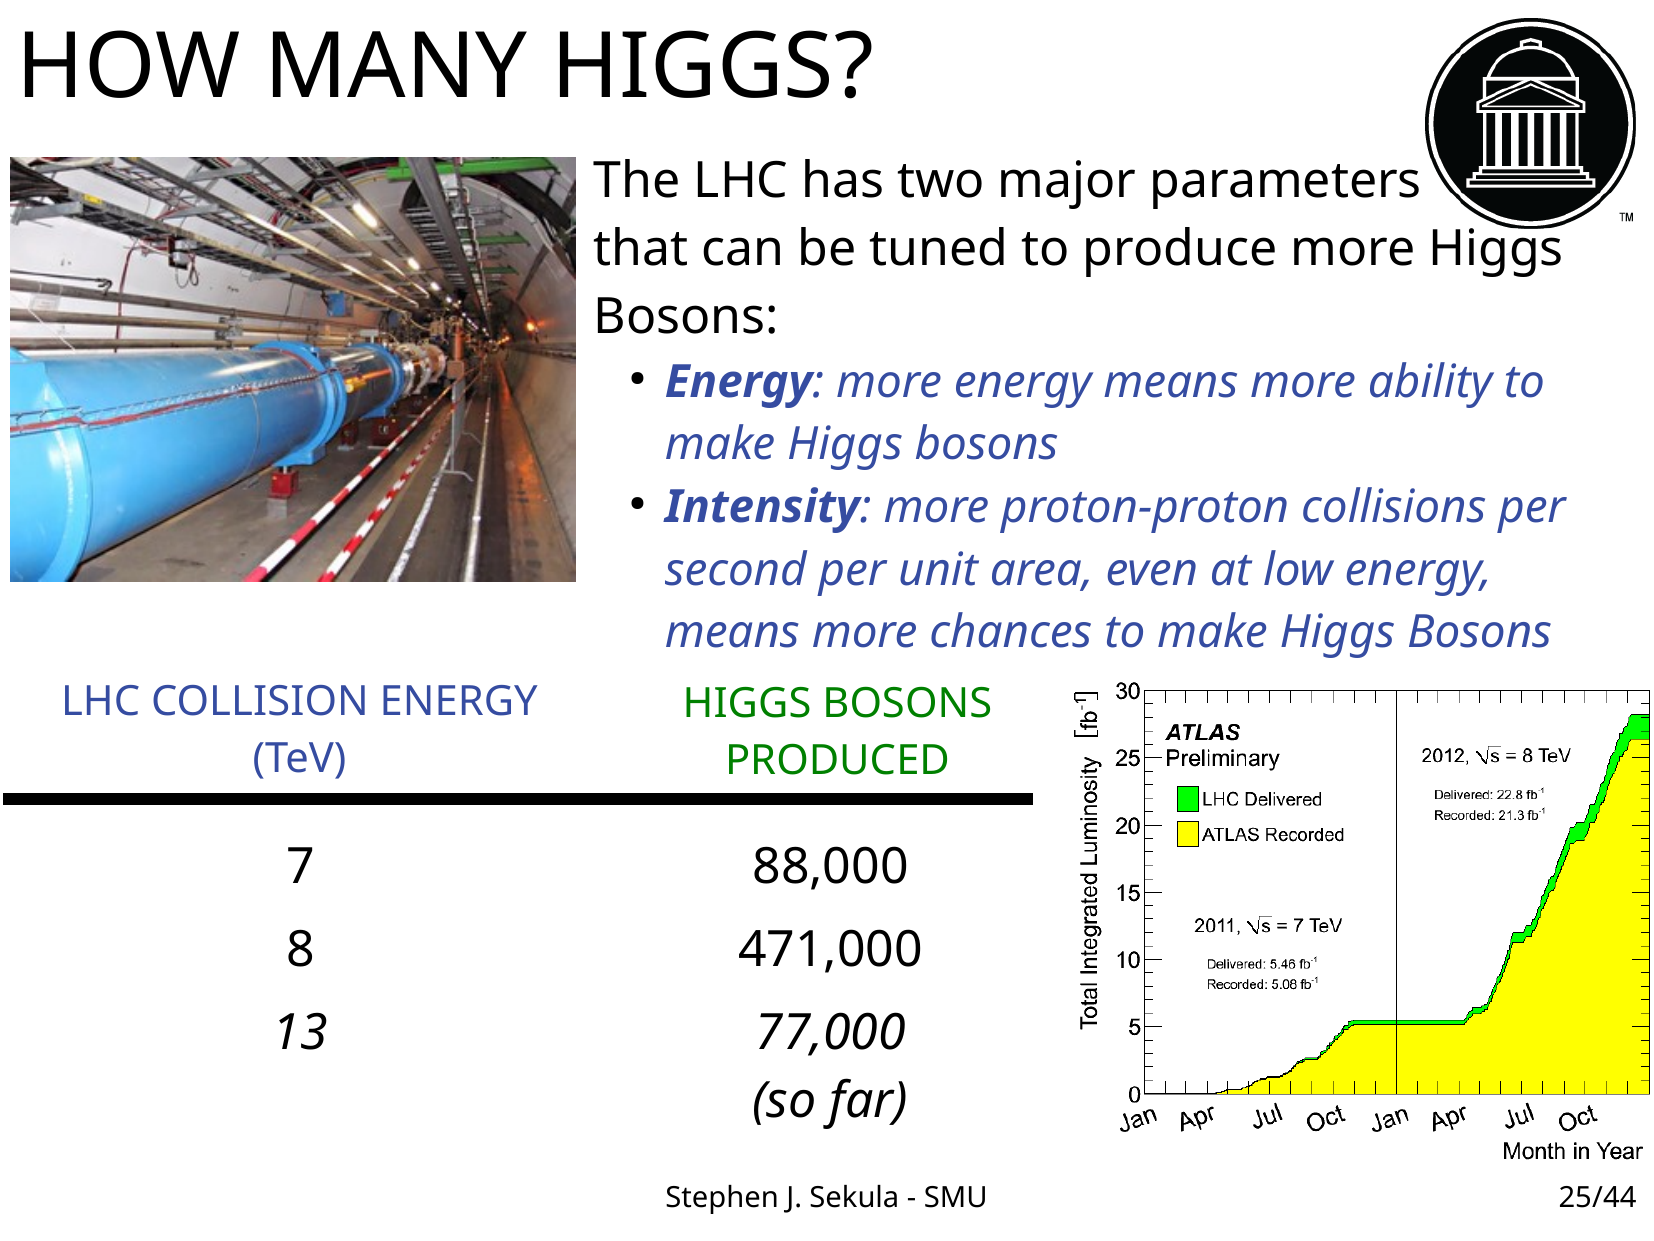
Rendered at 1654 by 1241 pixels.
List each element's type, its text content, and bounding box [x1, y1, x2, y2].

text_box 88,000 [676, 823, 985, 903]
text_box LHC COLLISION ENERGY (TeV) [3, 663, 596, 786]
text_box 471,000 [676, 905, 985, 986]
picture [10, 157, 576, 582]
text_box 7 [221, 823, 379, 903]
title HOW MANY HIGGS? [16, 0, 1415, 257]
text_box The LHC has two major parameters that can be tuned to produce more Higgs Bosons: Energy: more energy means more ability to make Higgs bosons Intensity: more proton-proton collisions per second per unit area, even at low energy, means more chances to make Higgs Bosons [579, 136, 1654, 640]
text_box 13 [221, 988, 379, 1068]
picture [1046, 665, 1654, 1169]
text_box HIGGS BOSONS PRODUCED [490, 665, 1185, 788]
text_box 8 [221, 905, 379, 986]
text_box 77,000 (so far) [676, 988, 985, 1133]
picture [1425, 18, 1636, 136]
